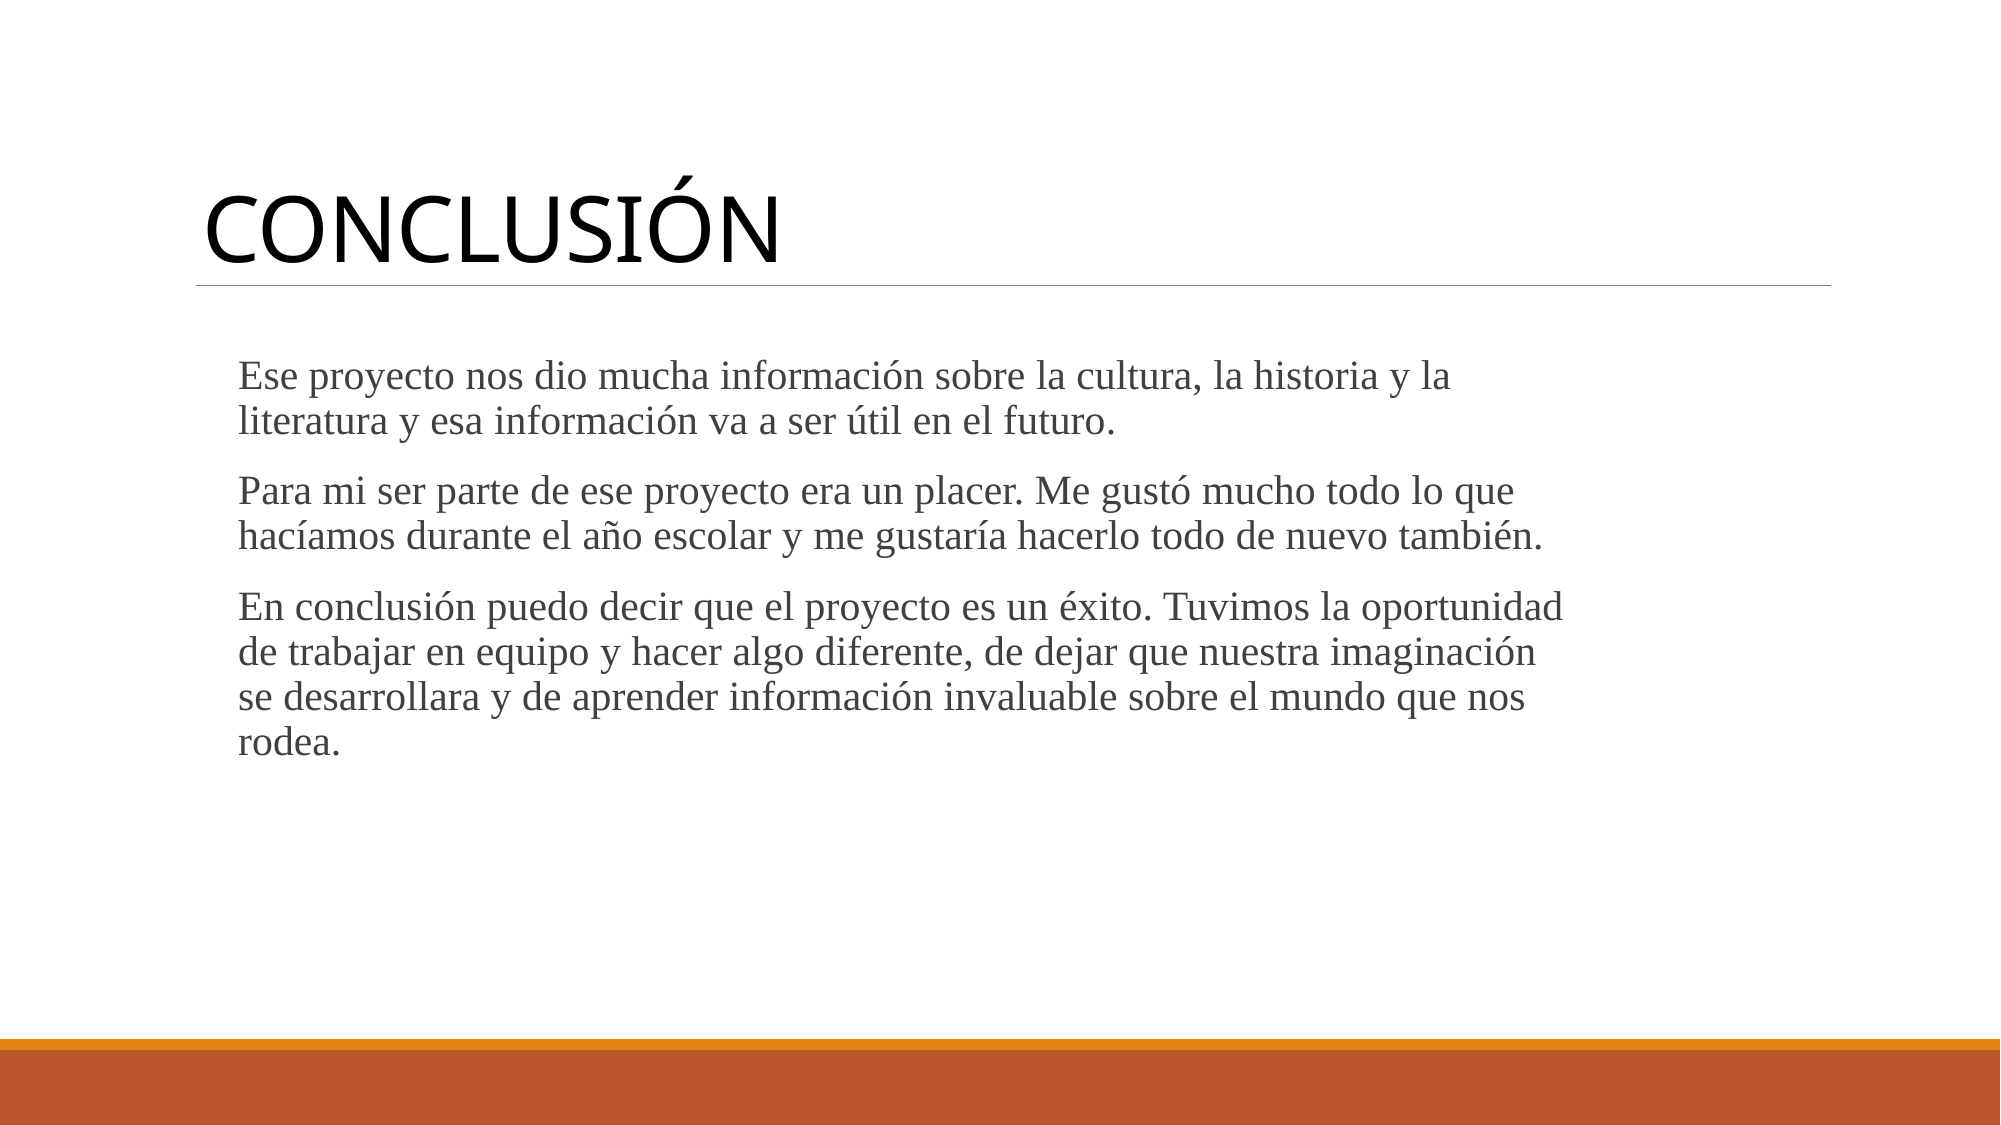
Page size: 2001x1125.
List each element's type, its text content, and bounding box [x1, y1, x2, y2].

title Conclusión [187, 175, 1838, 414]
list Ese proyecto nos dio mucha información sobre la cultura, la historia y la literatura y esa información va a ser útil en el futuro. Para mi ser parte de ese proyecto era un placer. Me gustó mucho todo lo que hacíamos durante el año escolar y me gustaría hacerlo todo de nuevo también. En conclusión puedo decir que el proyecto es un éxito. Tuvimos la oportunidad de trabajar en equipo y hacer algo diferente, de dejar que nuestra imaginación se desarrollara y de aprender información invaluable sobre el mundo que nos rodea. [238, 346, 1567, 913]
